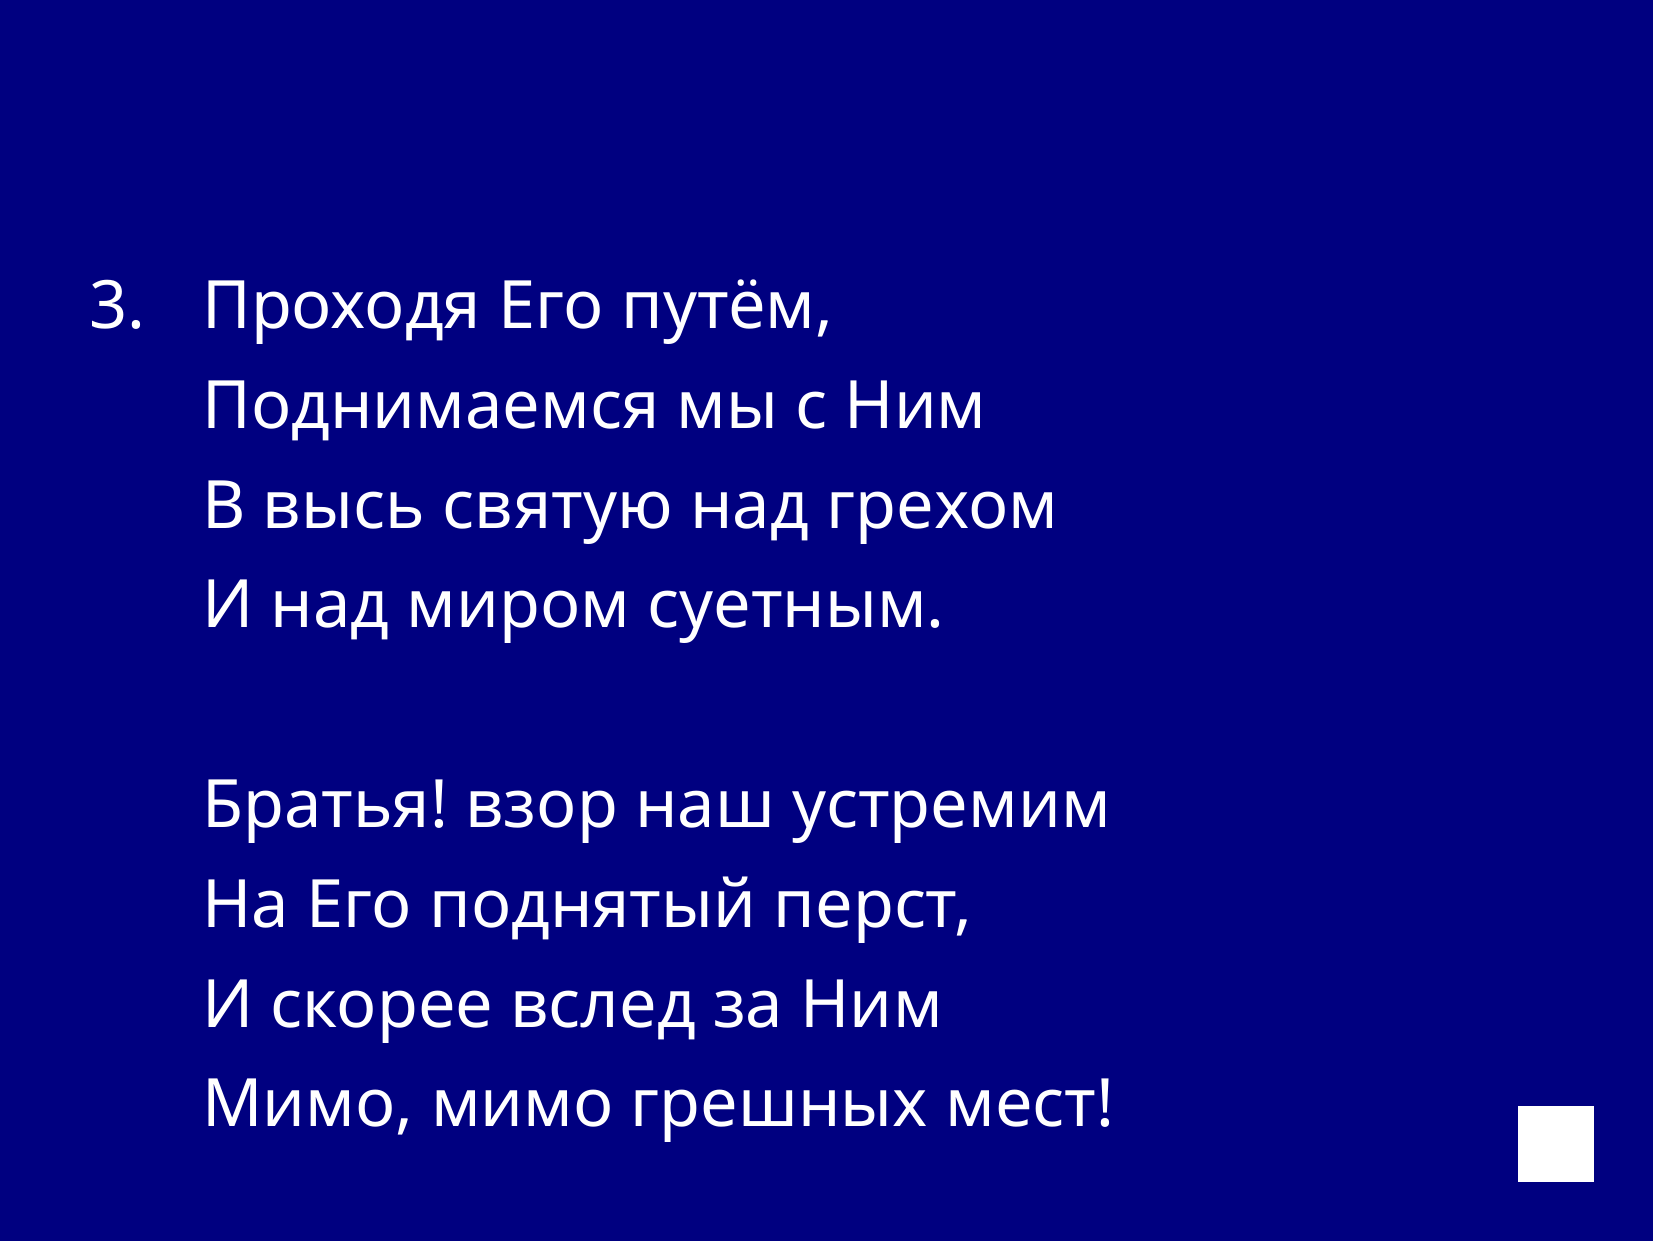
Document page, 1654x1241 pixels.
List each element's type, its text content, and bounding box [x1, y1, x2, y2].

text_box 3. Проходя Его путём, Поднимаемся мы с Ним В высь святую над грехом И над миром суетным. Братья! взор наш устремим На Его поднятый перст, И скорее вслед за Ним Мимо, мимо грешных мест! [75, 150, 1576, 1163]
text_box [1518, 1106, 1594, 1182]
